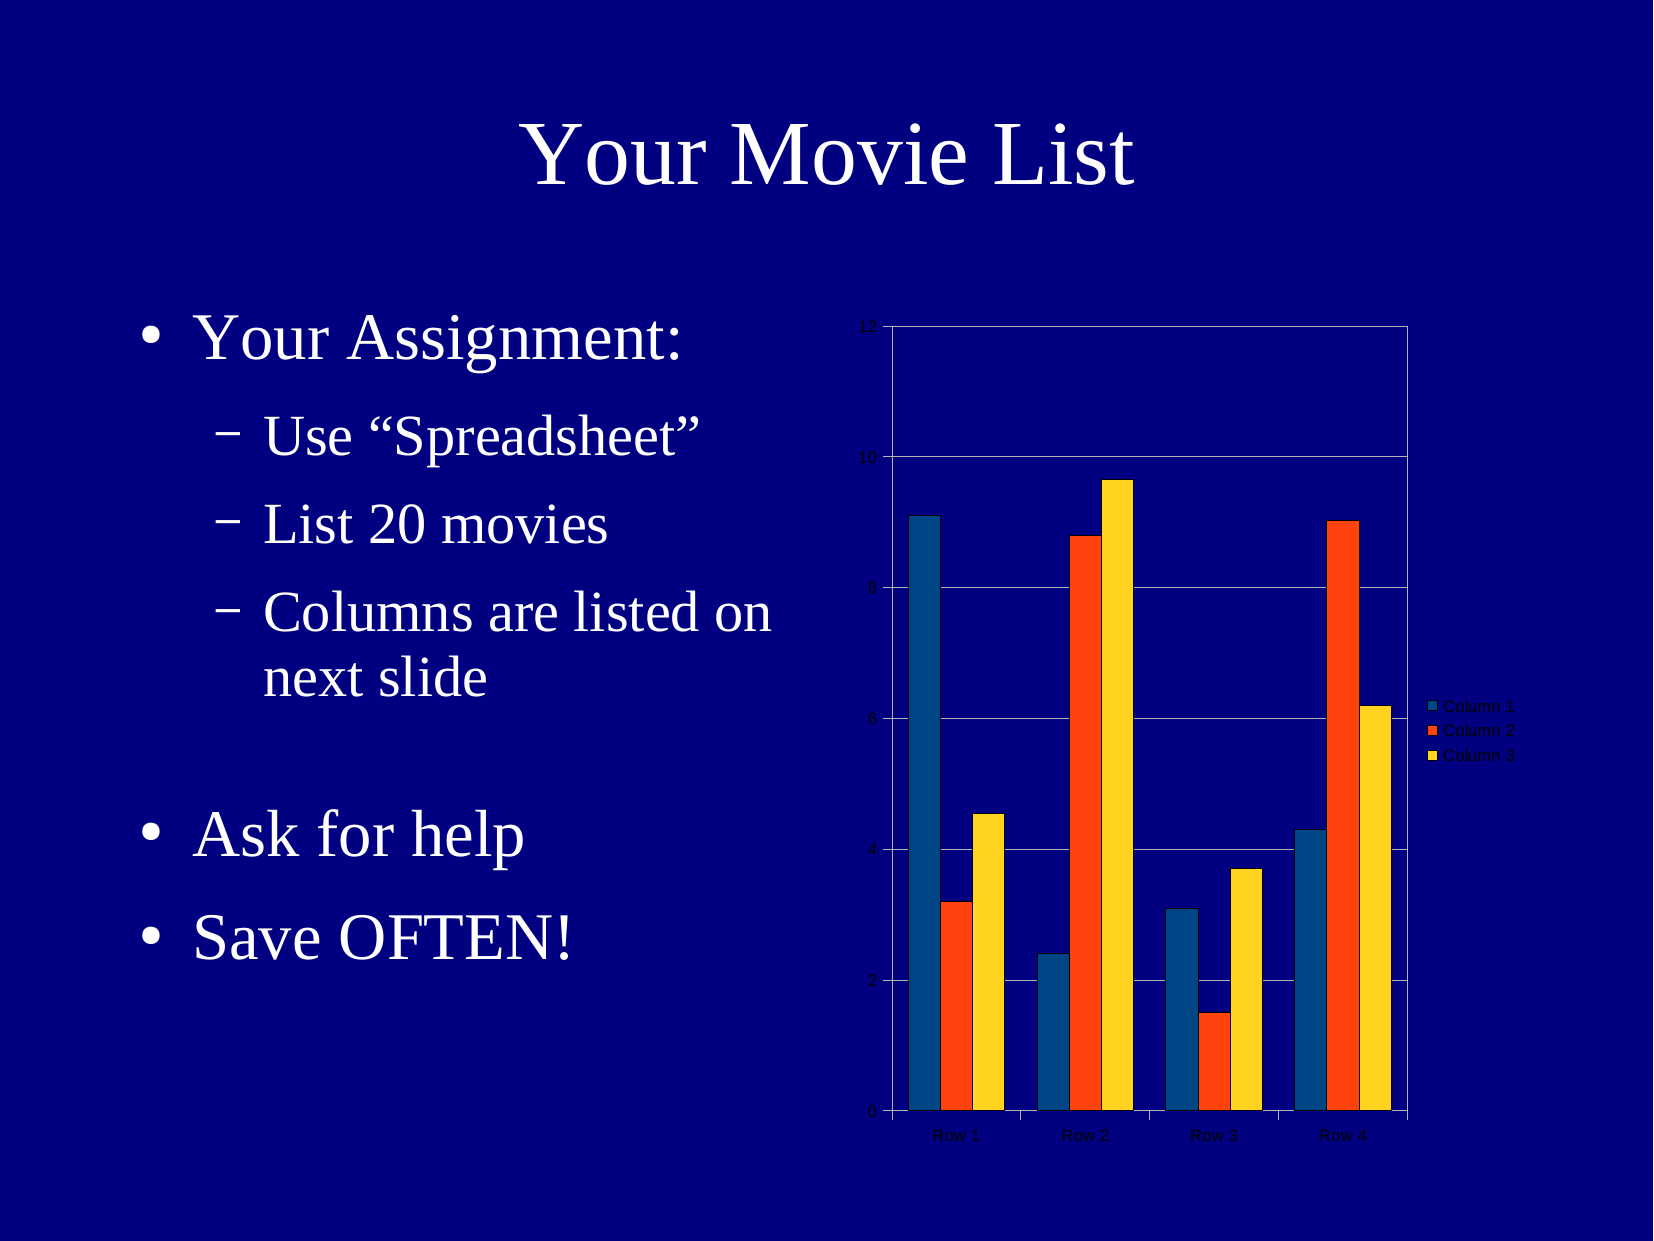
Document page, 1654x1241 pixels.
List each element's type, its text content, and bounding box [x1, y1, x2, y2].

list Your Assignment: Use “Spreadsheet” List 20 movies Columns are listed on next slide Ask for help Save OFTEN! [121, 299, 811, 1171]
title Your Movie List [121, 50, 1533, 258]
chart [844, 299, 1534, 1162]
